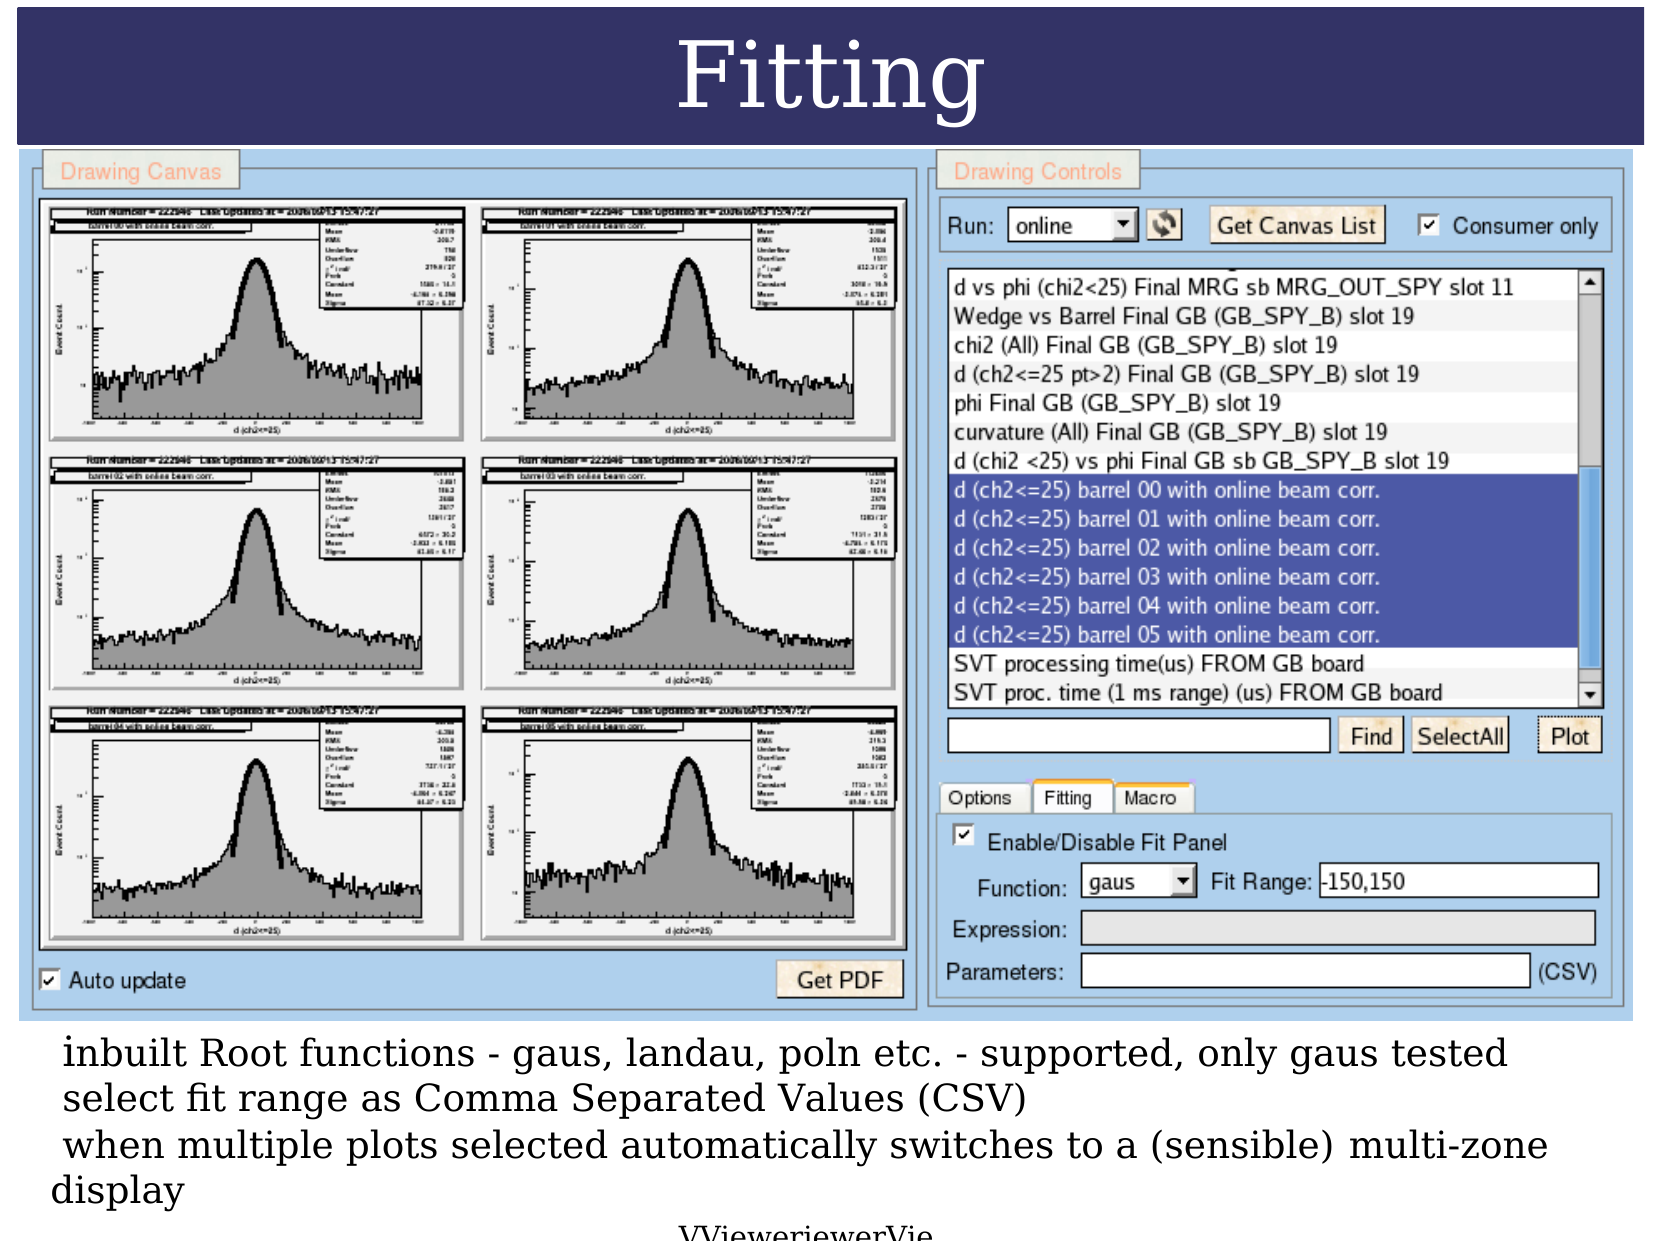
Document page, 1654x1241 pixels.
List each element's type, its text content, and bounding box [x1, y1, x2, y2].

text_box inbuilt Root functions - gaus, landau, poln etc. - supported, only gaus tested select fit range as Comma Separated Values (CSV) when multiple plots selected automatically switches to a (sensible) multi-zone display [35, 1020, 1651, 1220]
title Fitting [17, 7, 1645, 145]
picture [19, 149, 1633, 1021]
